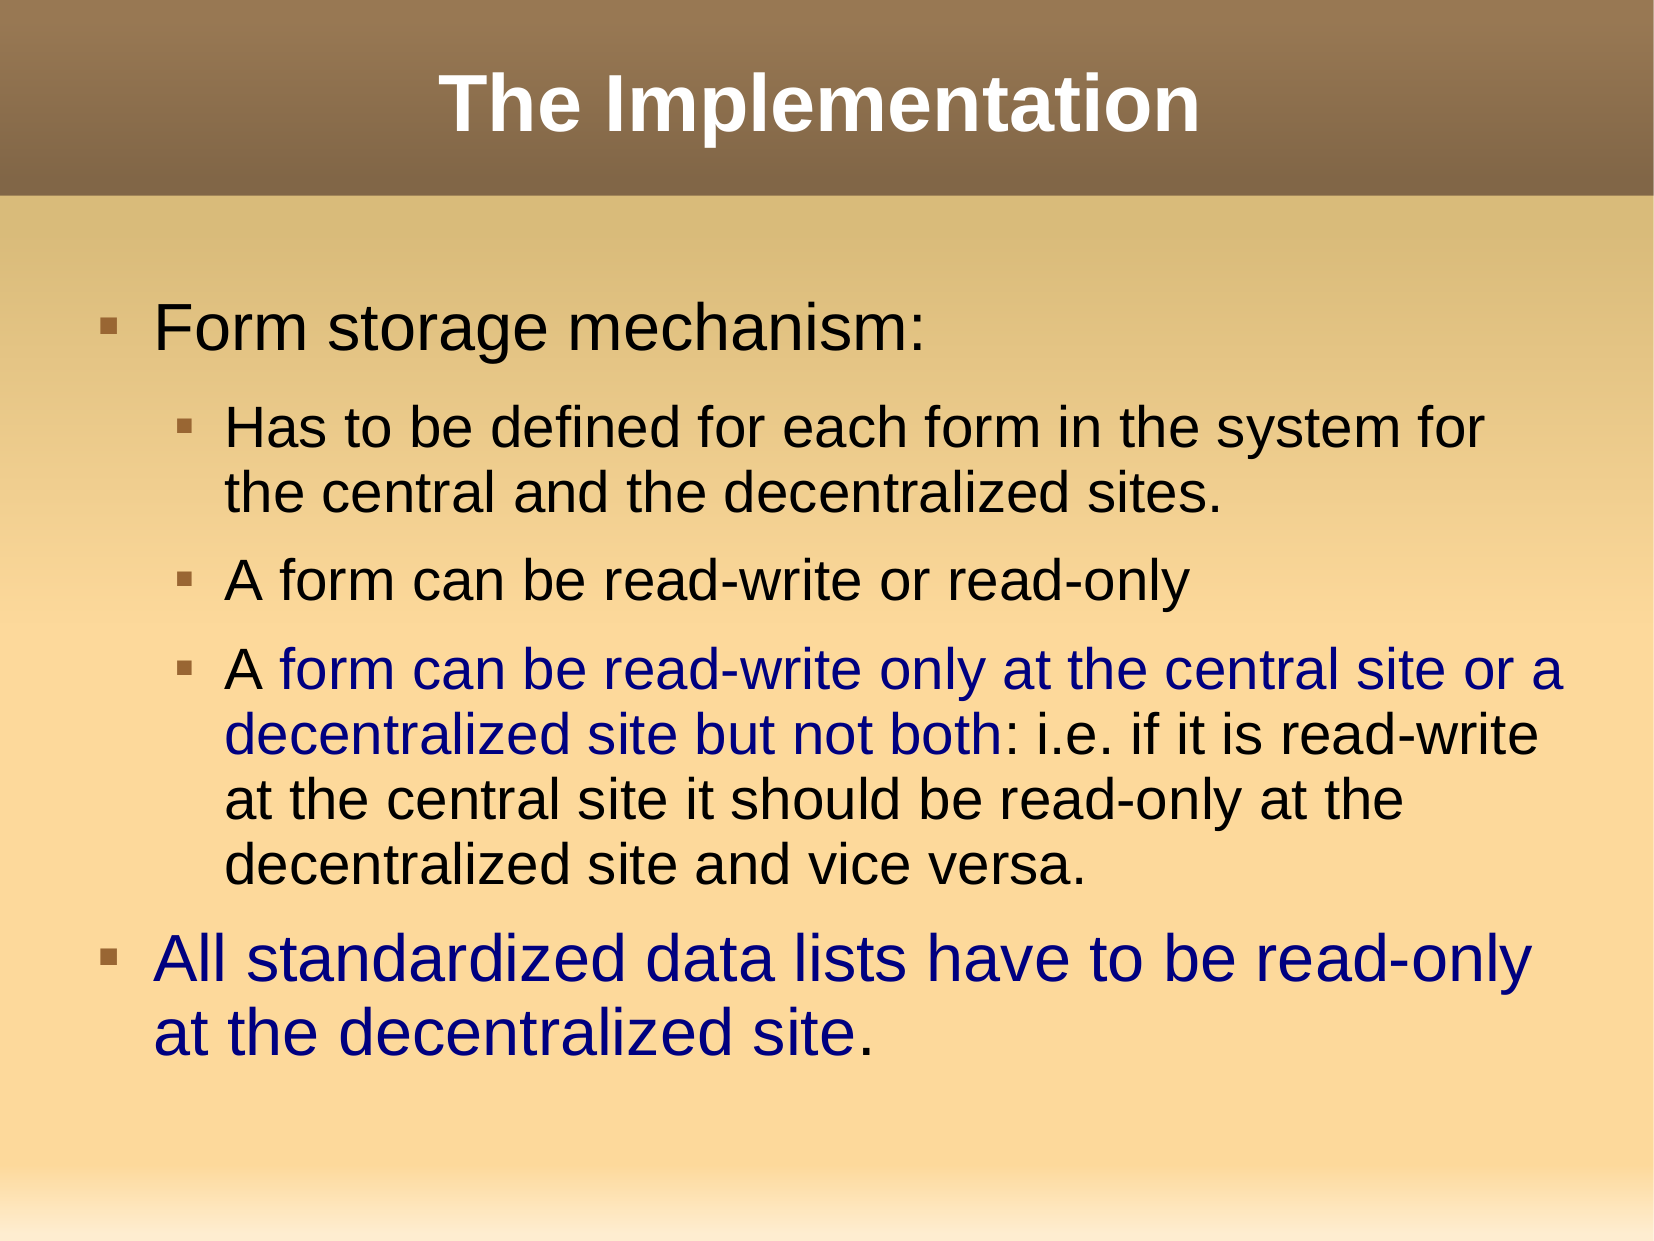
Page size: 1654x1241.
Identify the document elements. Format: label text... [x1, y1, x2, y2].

list Form storage mechanism: Has to be defined for each form in the system for the central and the decentralized sites. A form can be read-write or read-only A form can be read-write only at the central site or a decentralized site but not both: i.e. if it is read-write at the central site it should be read-only at the decentralized site and vice versa. All standardized data lists have to be read-only at the decentralized site. [82, 290, 1571, 1109]
title The Implementation [76, 0, 1565, 208]
picture [0, 0, 1654, 1241]
